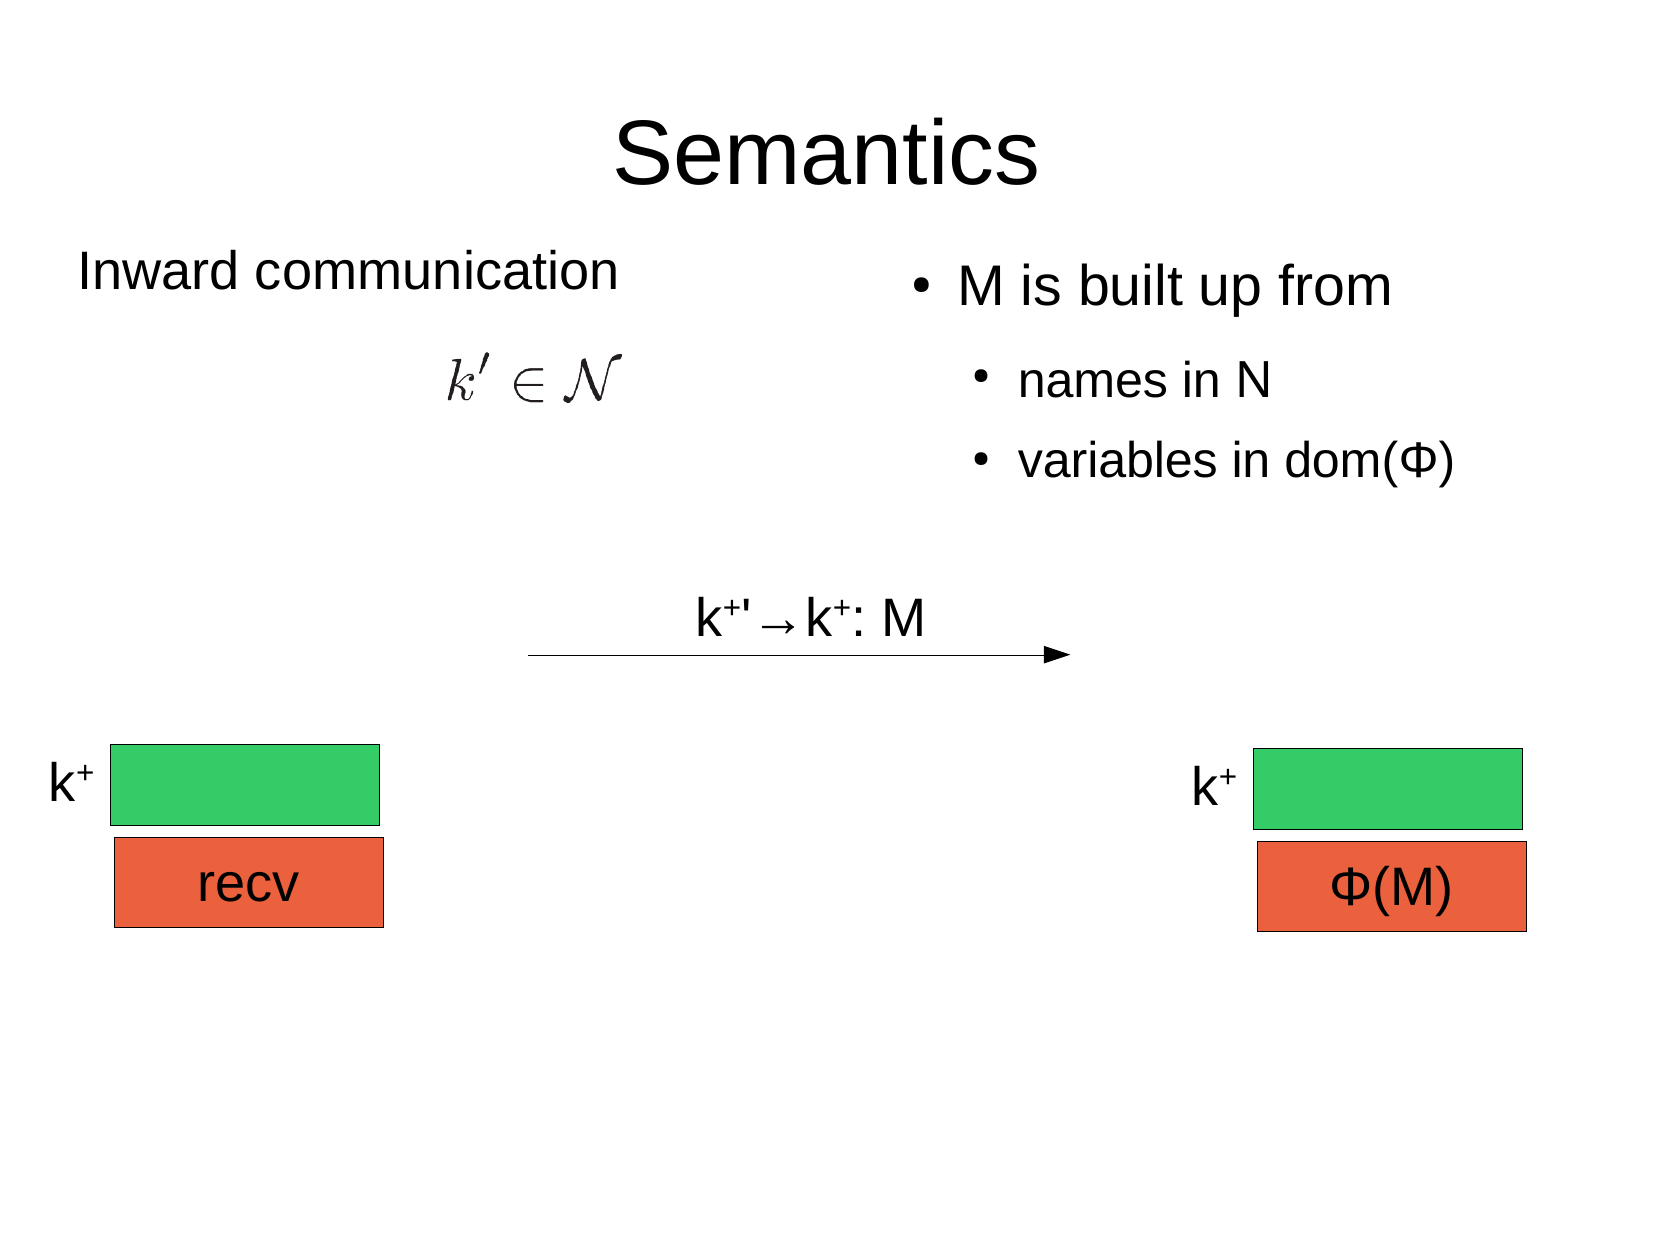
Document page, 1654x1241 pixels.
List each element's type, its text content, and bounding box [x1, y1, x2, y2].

text_box Φ(M) [1257, 841, 1527, 932]
text_box k+ [34, 745, 115, 821]
title Semantics [82, 49, 1571, 257]
text_box recv [114, 837, 384, 928]
text_box [110, 744, 380, 826]
picture [440, 349, 628, 408]
text_box [1253, 748, 1523, 830]
text_box Inward communication [62, 232, 665, 309]
text_box k+ [1176, 749, 1258, 825]
text_box k+'→k+: M [680, 580, 975, 656]
list M is built up from names in N variables in dom(Φ) [896, 254, 1515, 493]
